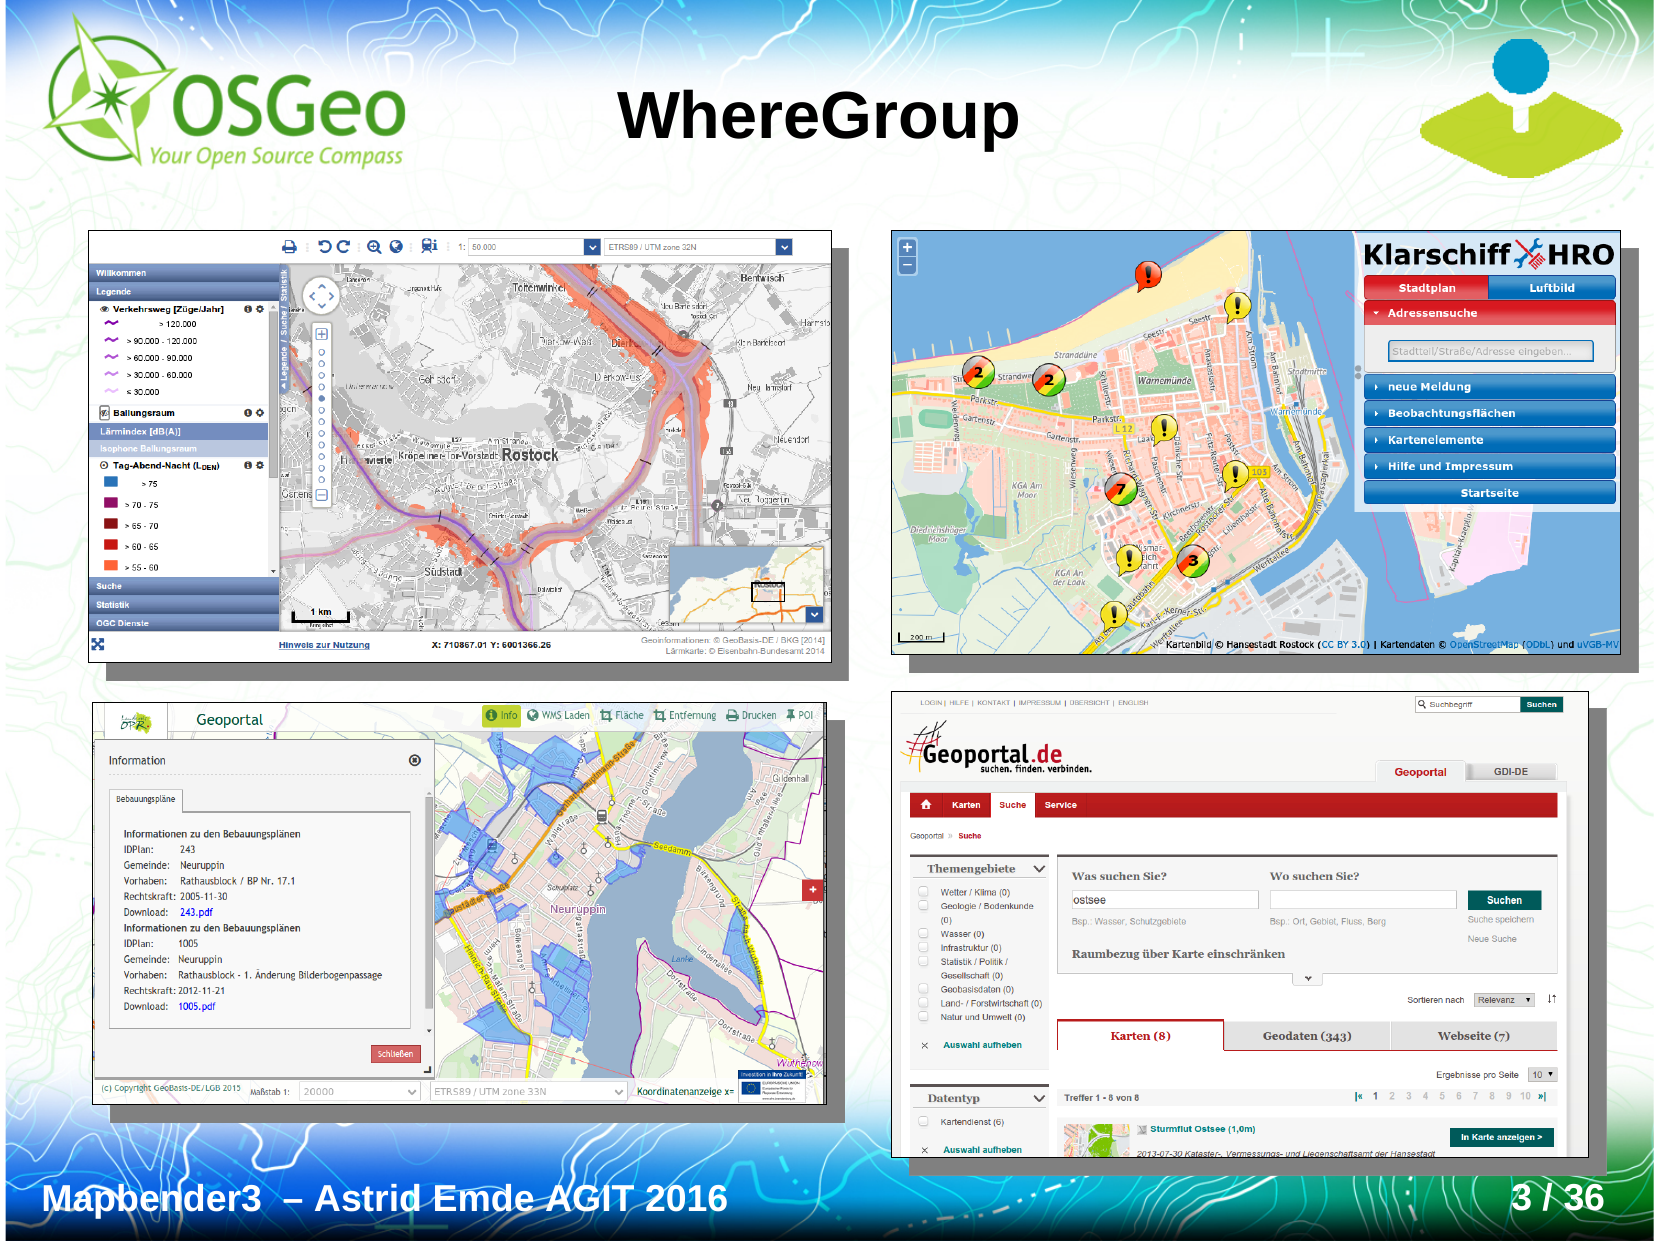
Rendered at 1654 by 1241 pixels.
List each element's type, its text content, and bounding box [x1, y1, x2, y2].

picture [5, 0, 1654, 1241]
text_box WhereGroup [602, 70, 1046, 213]
